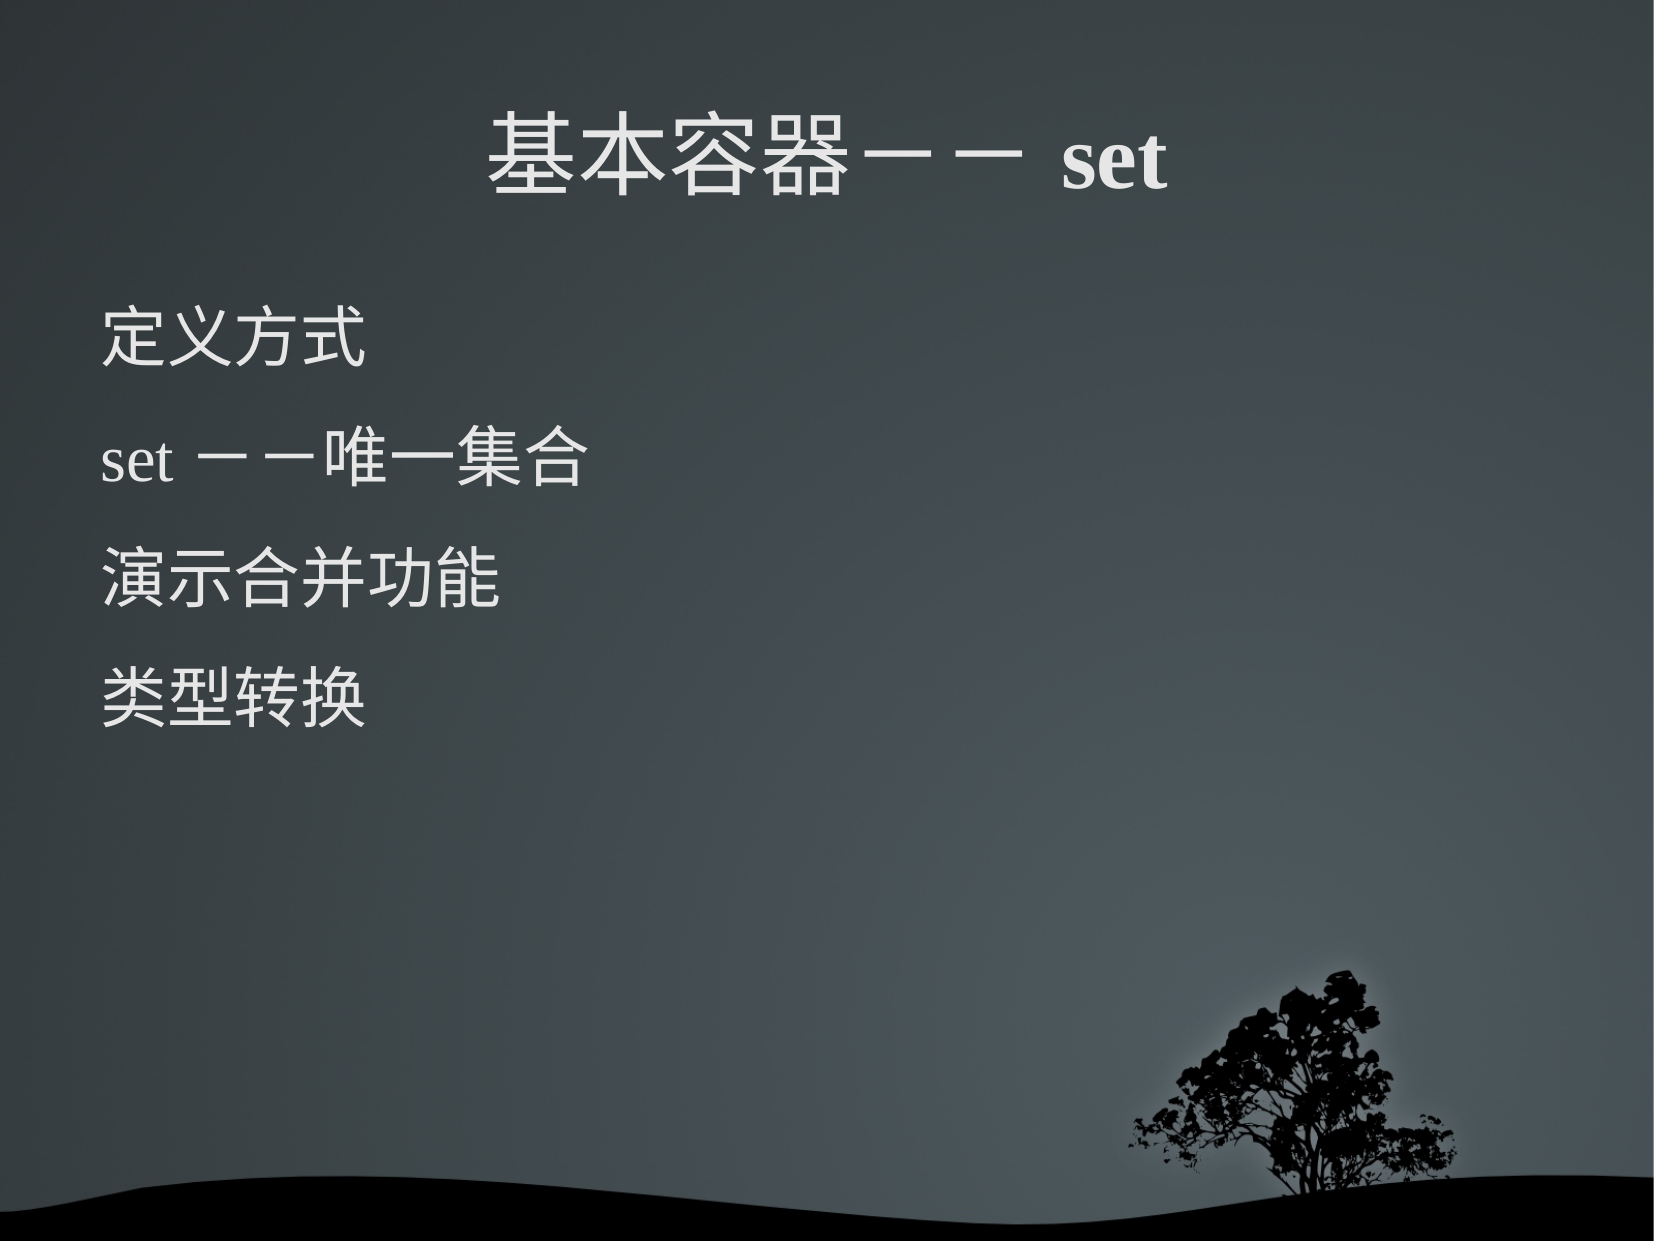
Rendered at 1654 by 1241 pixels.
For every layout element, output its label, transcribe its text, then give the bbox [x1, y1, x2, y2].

picture [0, 0, 1654, 1241]
list 定义方式 set－－唯一集合 演示合并功能 类型转换 [82, 290, 1571, 1109]
title 基本容器－－set [82, 49, 1571, 257]
